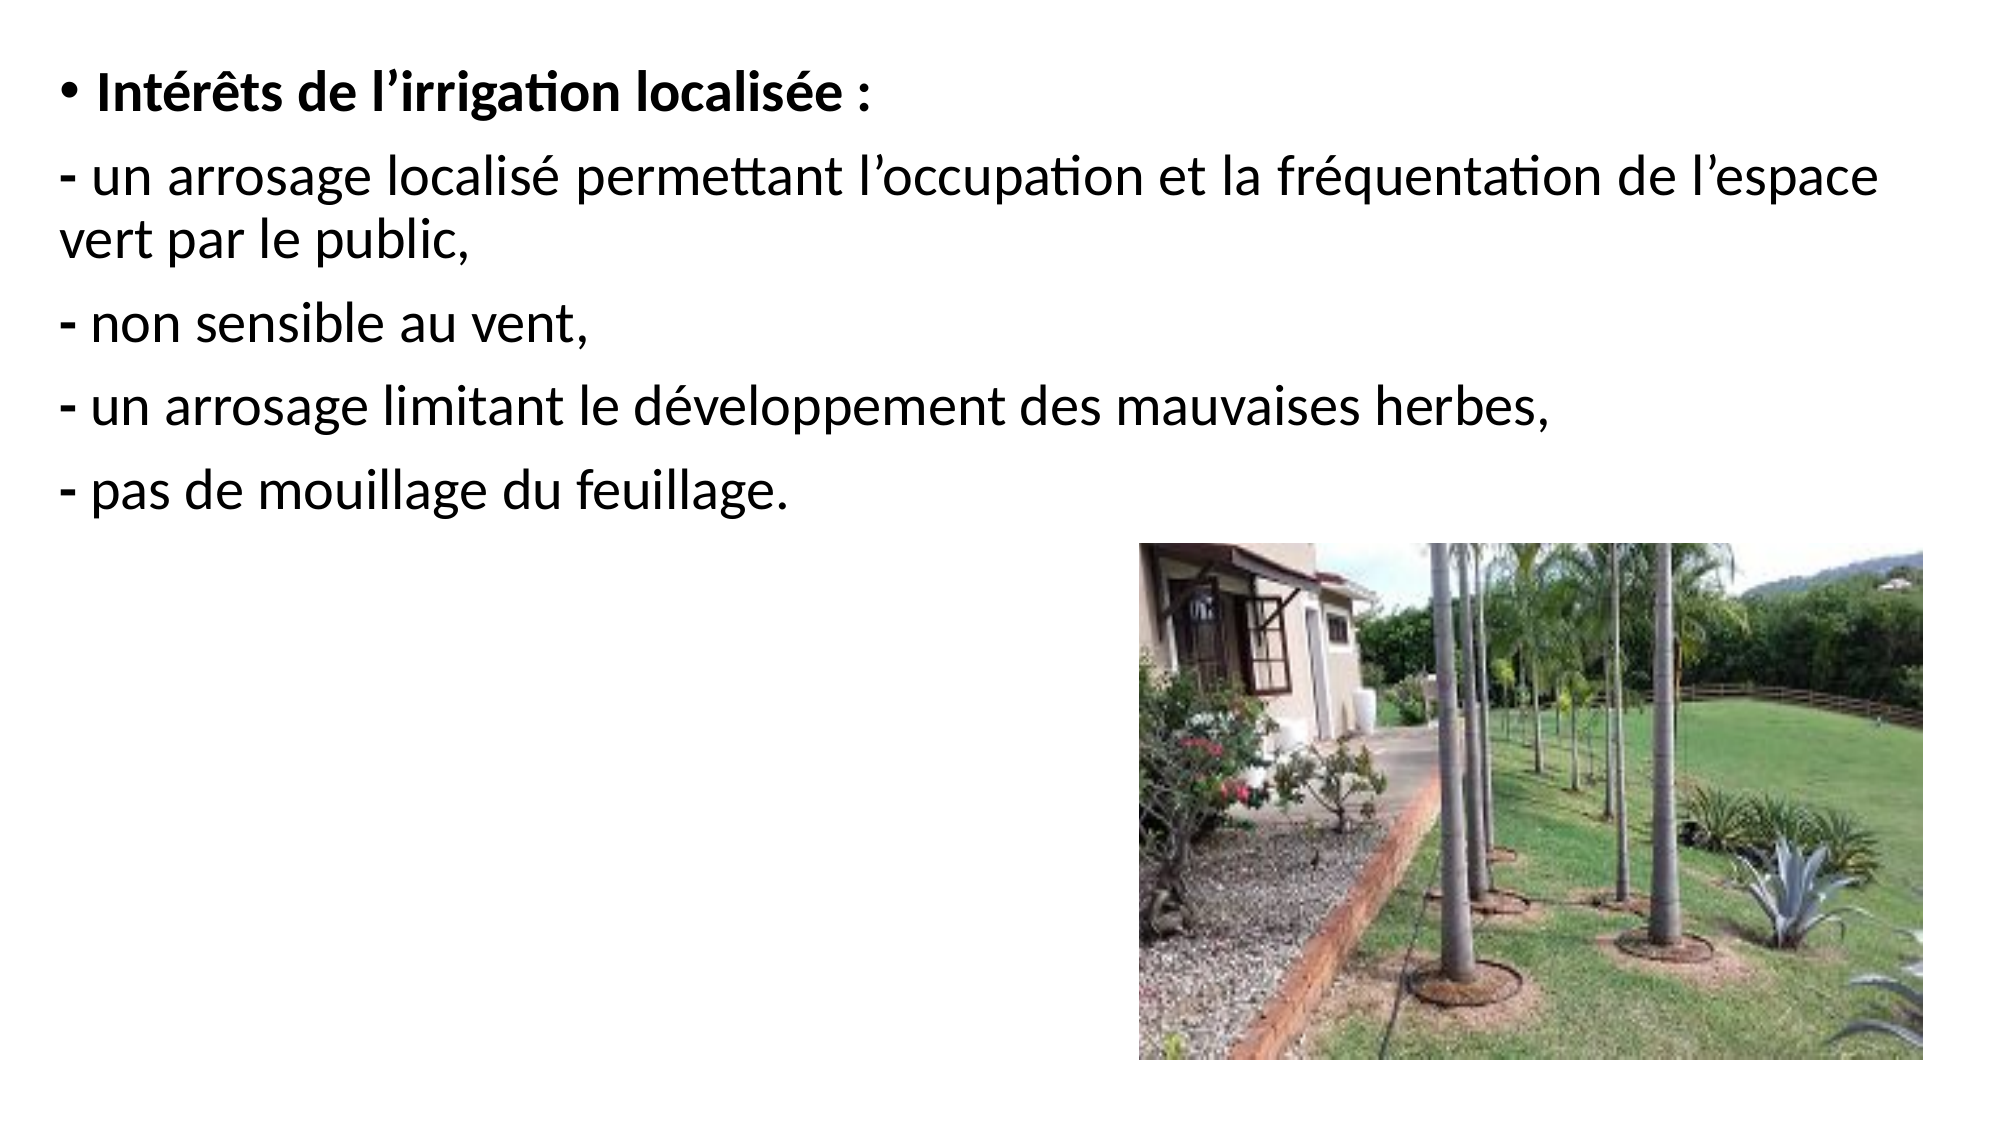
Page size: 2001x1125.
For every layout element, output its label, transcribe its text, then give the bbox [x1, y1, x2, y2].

picture [1139, 543, 1923, 1060]
list Intérêts de l’irrigation localisée : - un arrosage localisé permettant l’occupation et la fréquentation de l’espace vert par le public, - non sensible au vent, - un arrosage limitant le développement des mauvaises herbes, - pas de mouillage du feuillage. [44, 54, 1978, 544]
